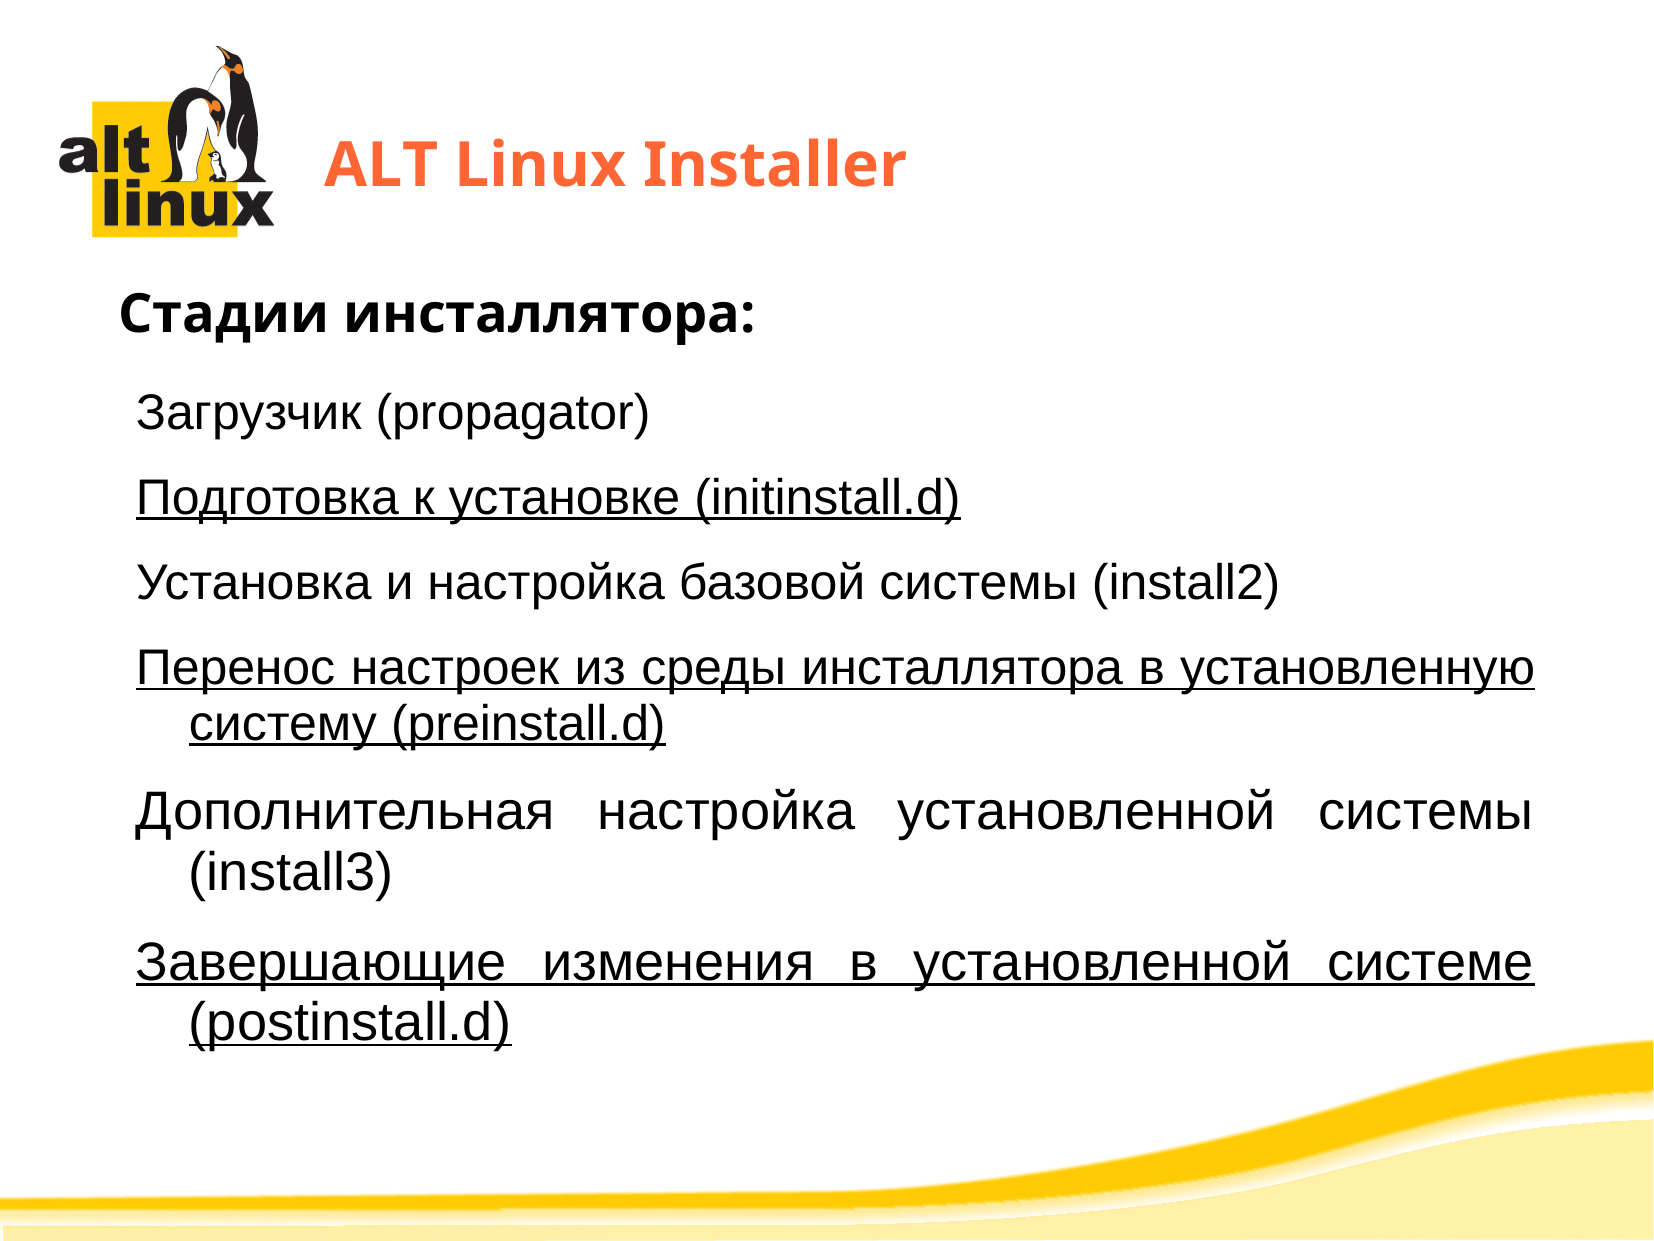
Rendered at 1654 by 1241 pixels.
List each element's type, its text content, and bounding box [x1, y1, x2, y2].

picture [0, 0, 1654, 1241]
list Загрузчик (propagator) Подготовка к установке (initinstall.d) Установка и настройка базовой системы (install2) Перенос настроек из среды инсталлятора в установленную систему (preinstall.d) Дополнительная настройка установленной системы (install3) Завершающие изменения в установленной системе (postinstall.d) [118, 386, 1536, 1063]
title Стадии инсталлятора: [118, 237, 1536, 386]
title ALT Linux Installer [324, 88, 1536, 237]
